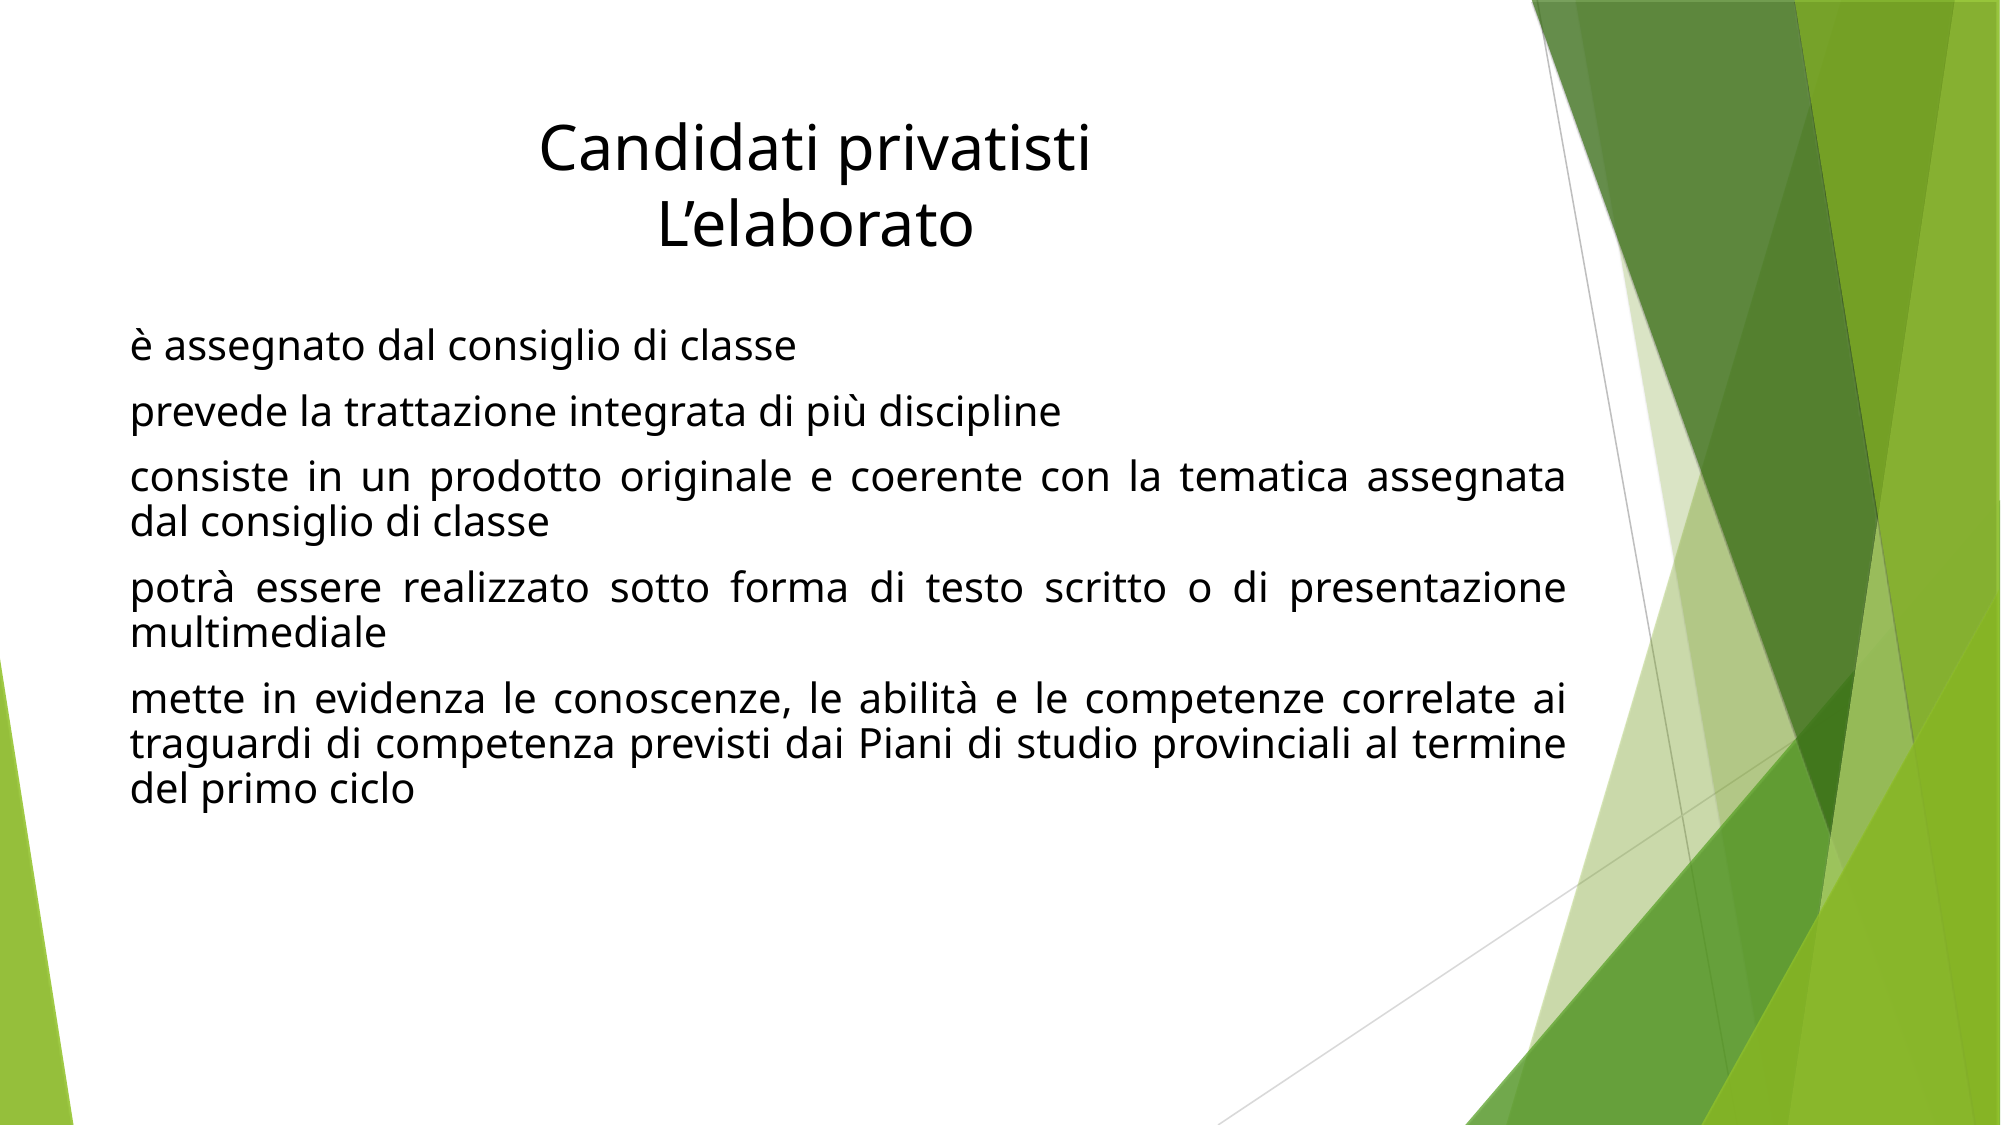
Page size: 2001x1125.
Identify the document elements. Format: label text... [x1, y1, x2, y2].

list è assegnato dal consiglio di classe prevede la trattazione integrata di più discipline consiste in un prodotto originale e coerente con la tematica assegnata dal consiglio di classe potrà essere realizzato sotto forma di testo scritto o di presentazione multimediale mette in evidenza le conoscenze, le abilità e le competenze correlate ai traguardi di competenza previsti dai Piani di studio provinciali al termine del primo ciclo [67, 316, 1583, 991]
title Candidati privatisti L’elaborato [111, 99, 1522, 316]
